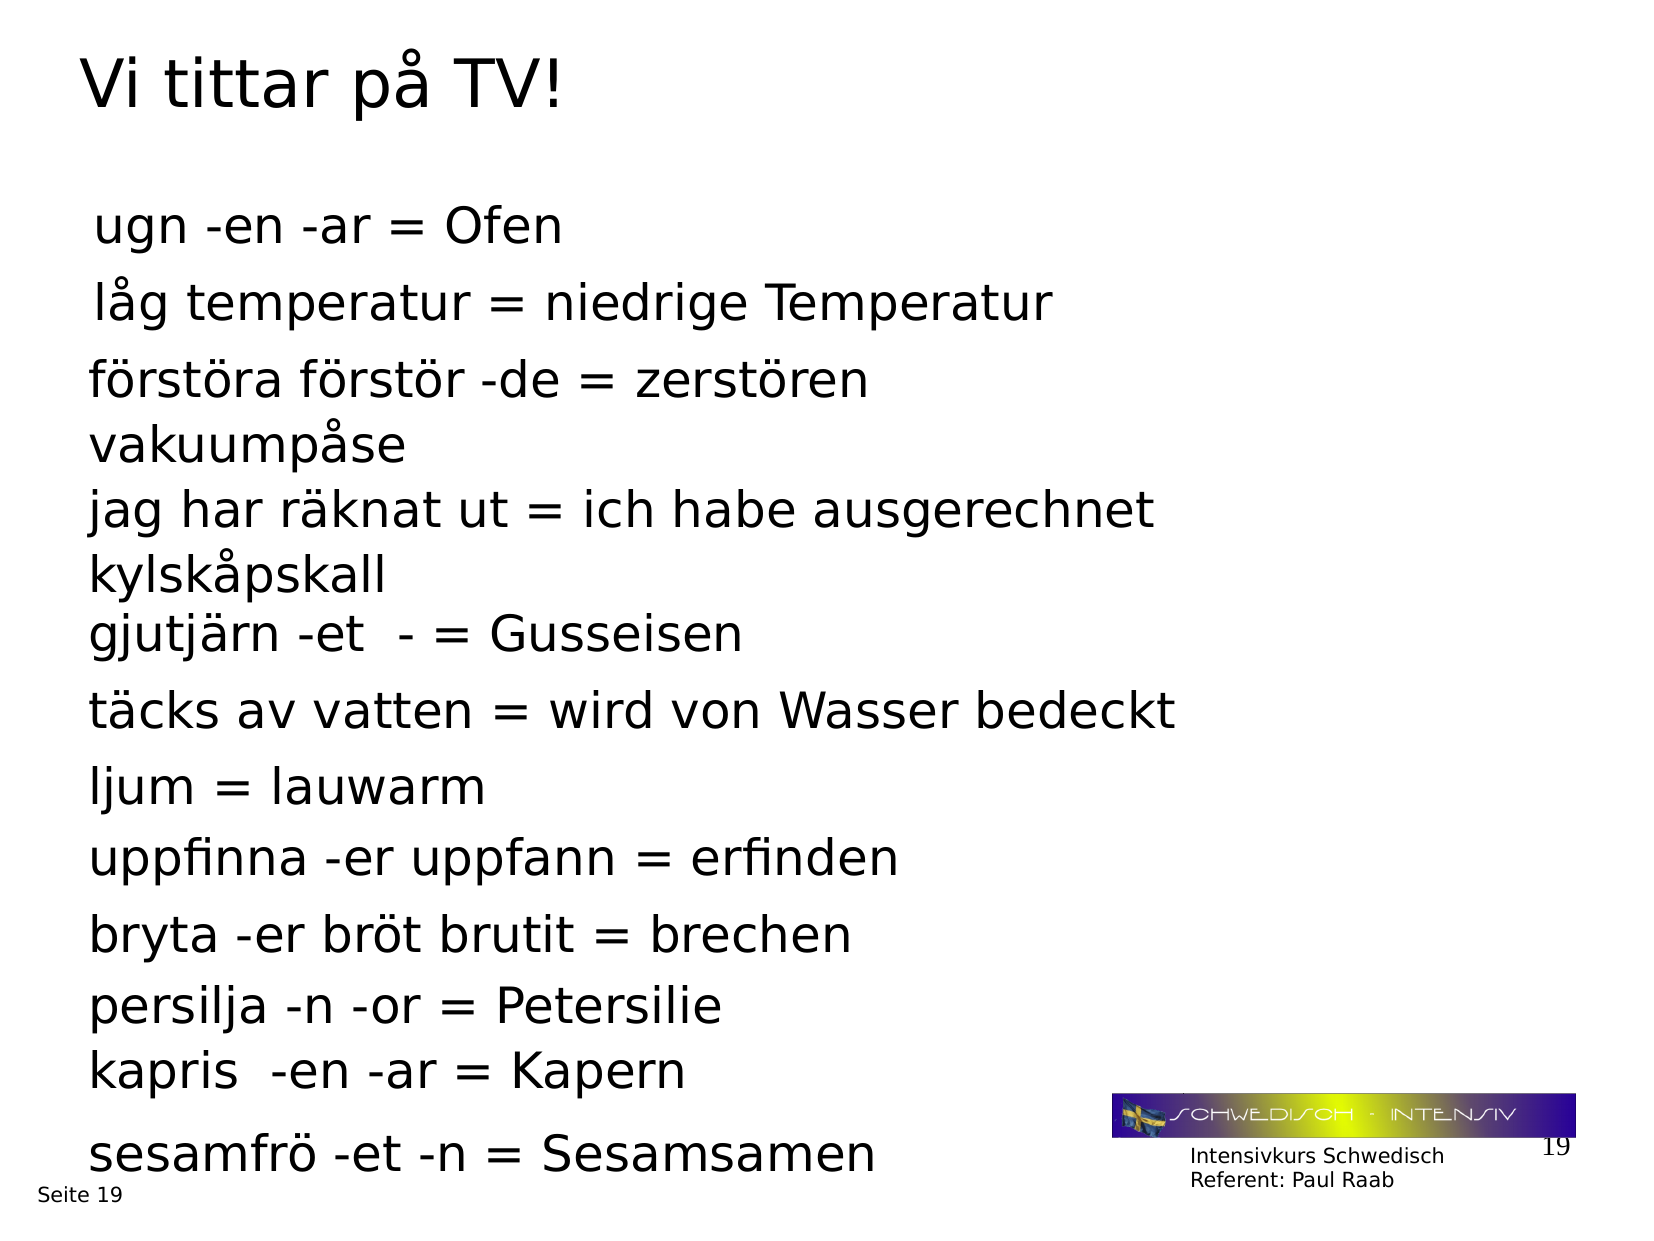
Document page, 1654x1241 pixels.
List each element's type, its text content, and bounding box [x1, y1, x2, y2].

text_box kylskåpskall [73, 538, 451, 597]
text_box vakuumpåse [73, 408, 451, 473]
text_box sesamfrö -et -n = Sesamsamen [73, 1117, 976, 1191]
picture [1112, 1093, 1576, 1138]
text_box ljum = lauwarm [73, 750, 526, 821]
text_box Vi tittar på TV! [43, 38, 638, 132]
text_box gjutjärn -et - = Gusseisen [73, 597, 901, 671]
text_box bryta -er bröt brutit = brechen [73, 898, 976, 972]
text_box uppfinna -er uppfann = erfinden [73, 821, 976, 898]
text_box kapris -en -ar = Kapern [73, 1034, 713, 1108]
text_box låg temperatur = niedrige Temperatur [79, 266, 1126, 340]
text_box ugn -en -ar = Ofen [79, 189, 638, 263]
text_box förstöra förstör -de = zerstören [73, 343, 938, 417]
text_box jag har räknat ut = ich habe ausgerechnet [73, 473, 1201, 547]
text_box persilja -n -or = Petersilie [73, 969, 751, 1043]
text_box täcks av vatten = wird von Wasser bedeckt [73, 674, 1201, 748]
